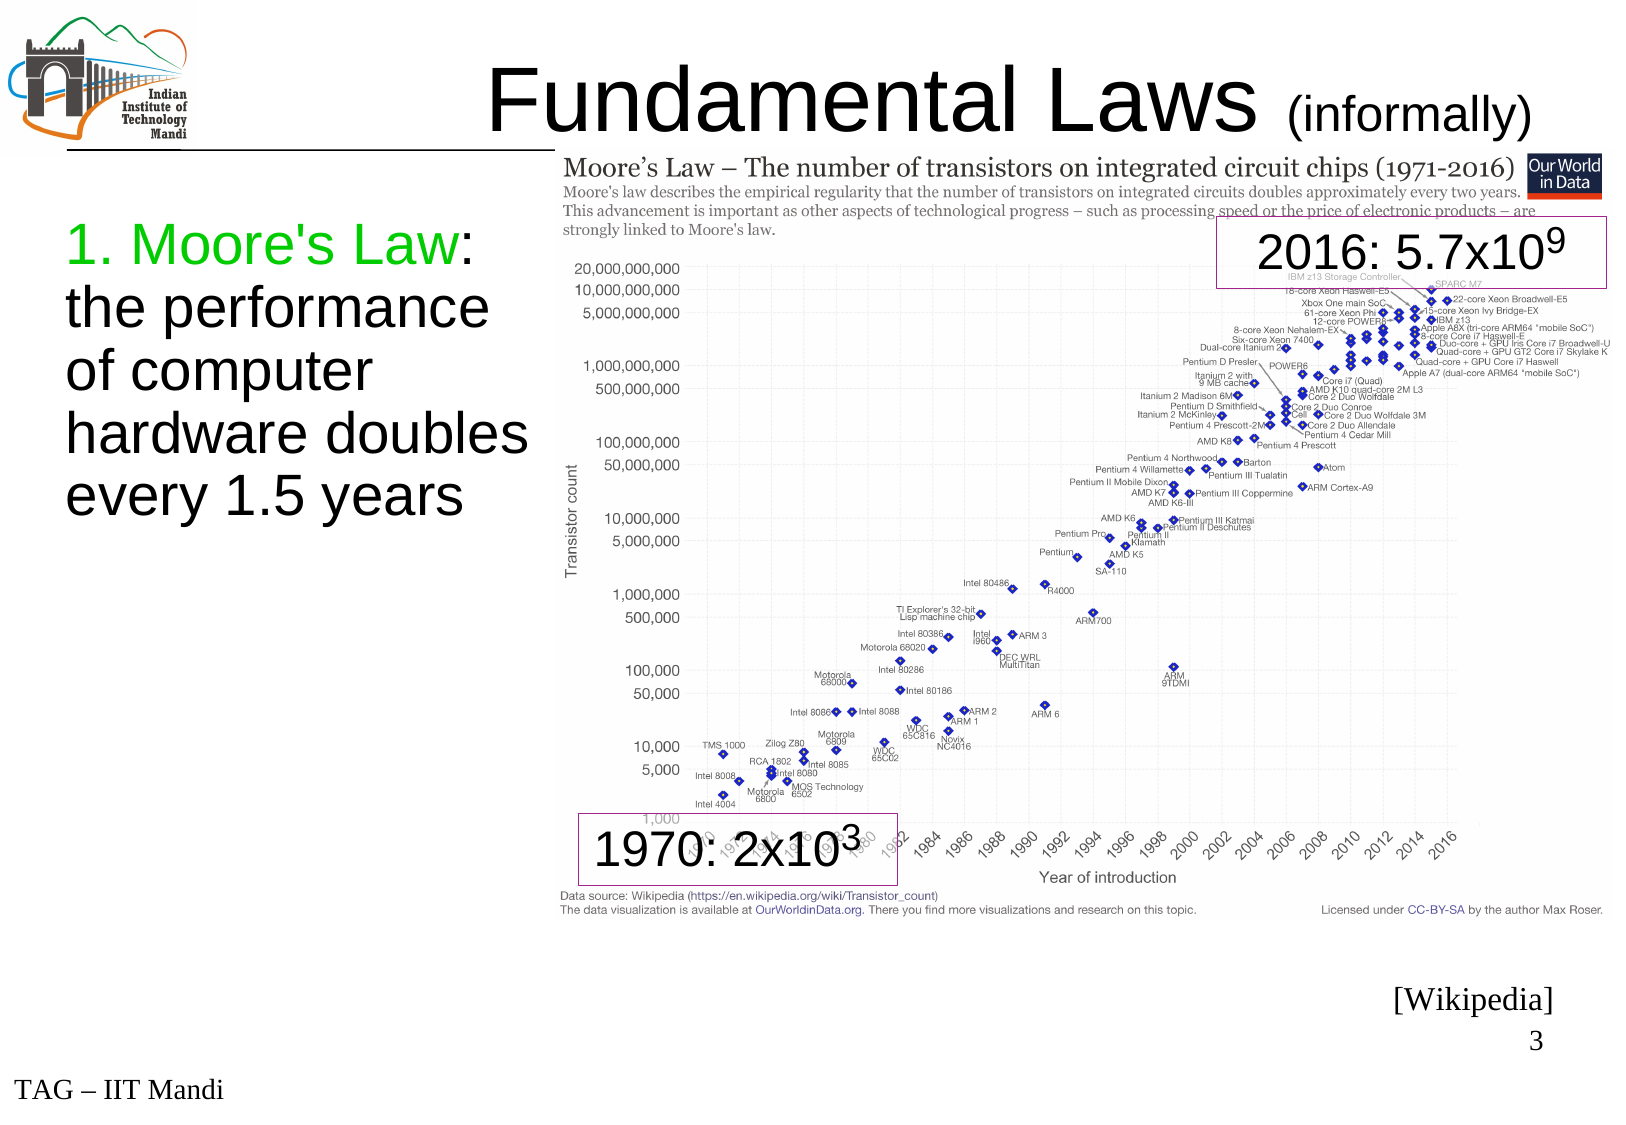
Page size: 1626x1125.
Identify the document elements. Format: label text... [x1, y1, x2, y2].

picture [1, 0, 196, 156]
text_box 2016: 5.7x109 [1216, 216, 1607, 289]
title Fundamental Laws (informally) [294, 23, 1549, 166]
picture [555, 148, 1613, 921]
list 1. Moore's Law: the performance of computer hardware doubles every 1.5 years [50, 206, 556, 1041]
text_box 1970: 2x103 [578, 813, 898, 886]
text_box [Wikipedia] [1373, 969, 1575, 1025]
